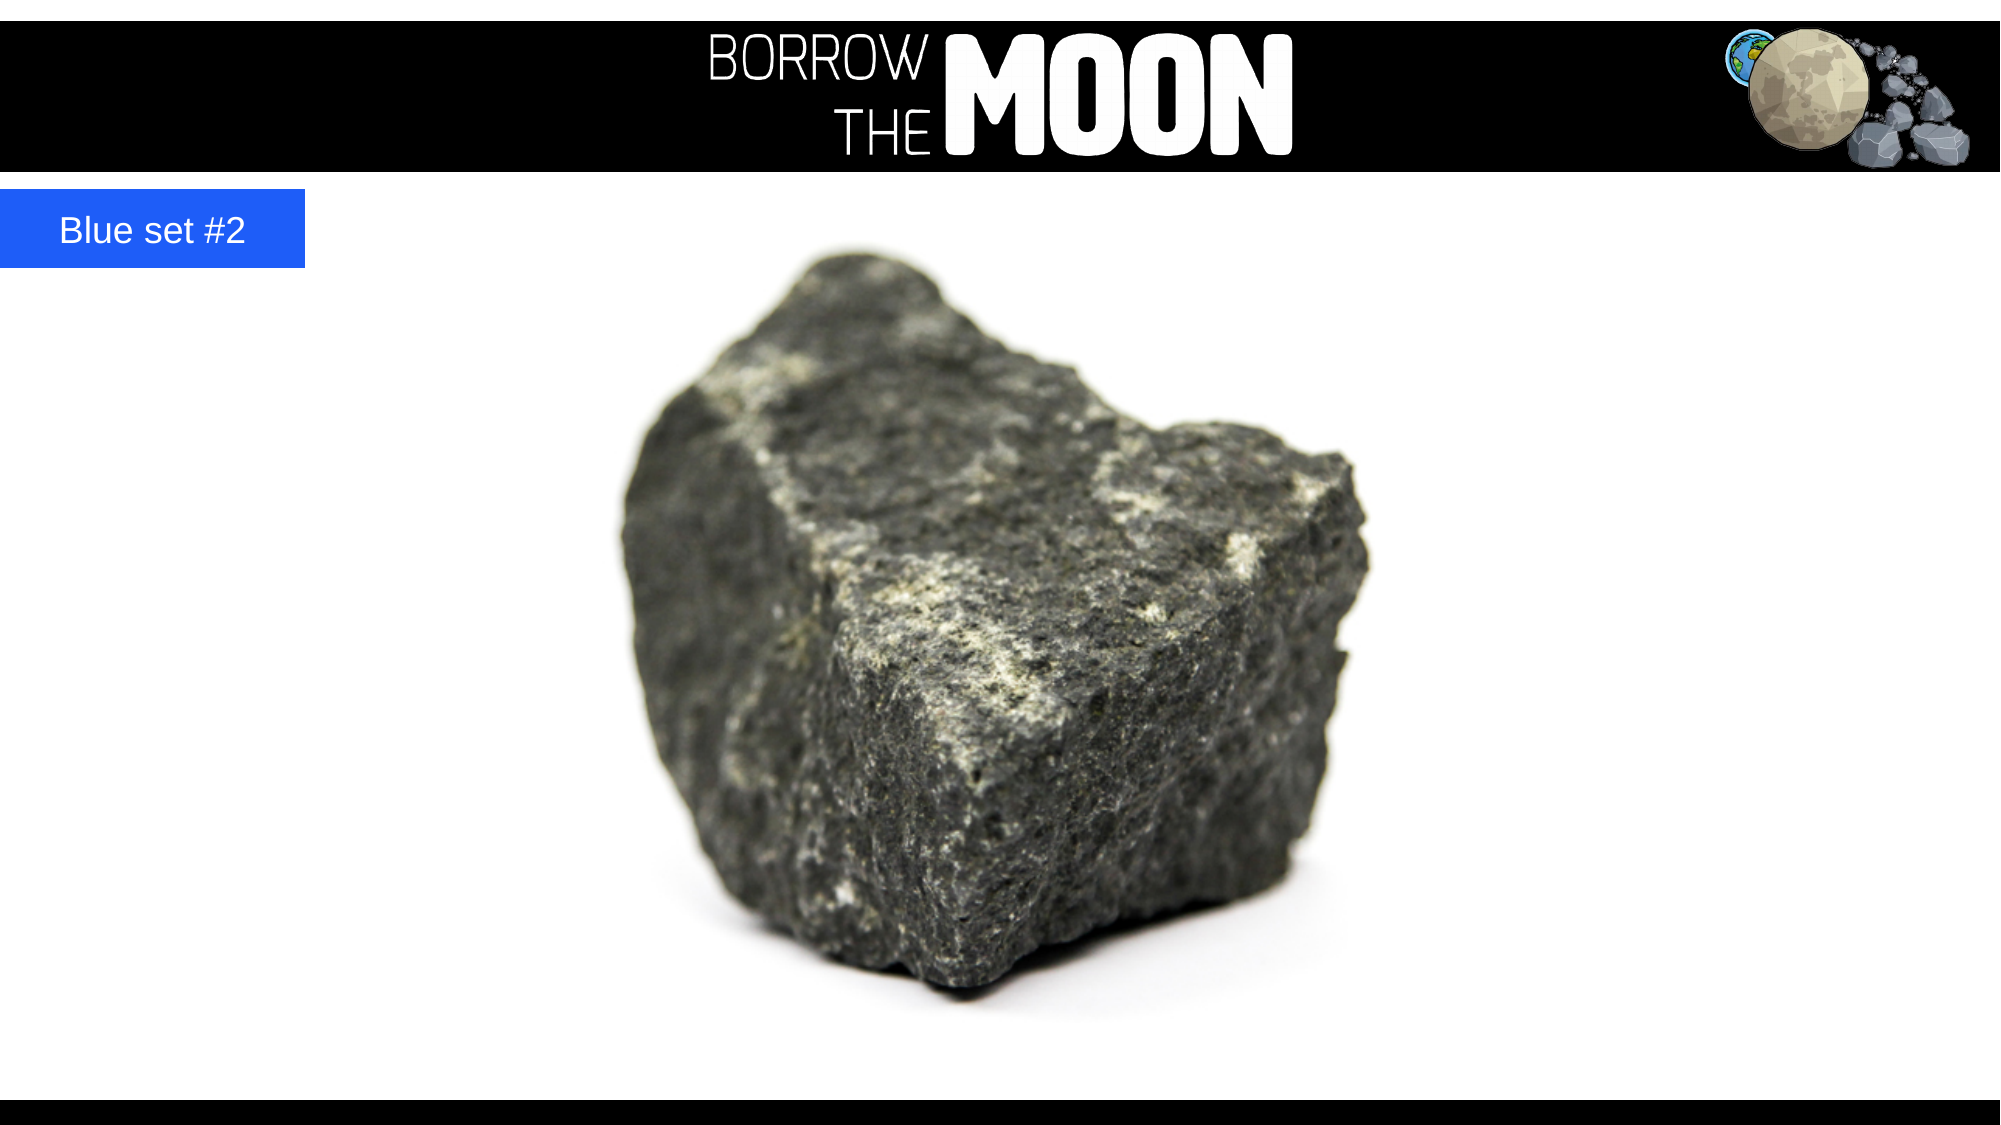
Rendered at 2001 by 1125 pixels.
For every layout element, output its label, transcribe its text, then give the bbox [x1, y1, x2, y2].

picture [342, 191, 1658, 1068]
text_box Blue set #2 [0, 189, 305, 268]
